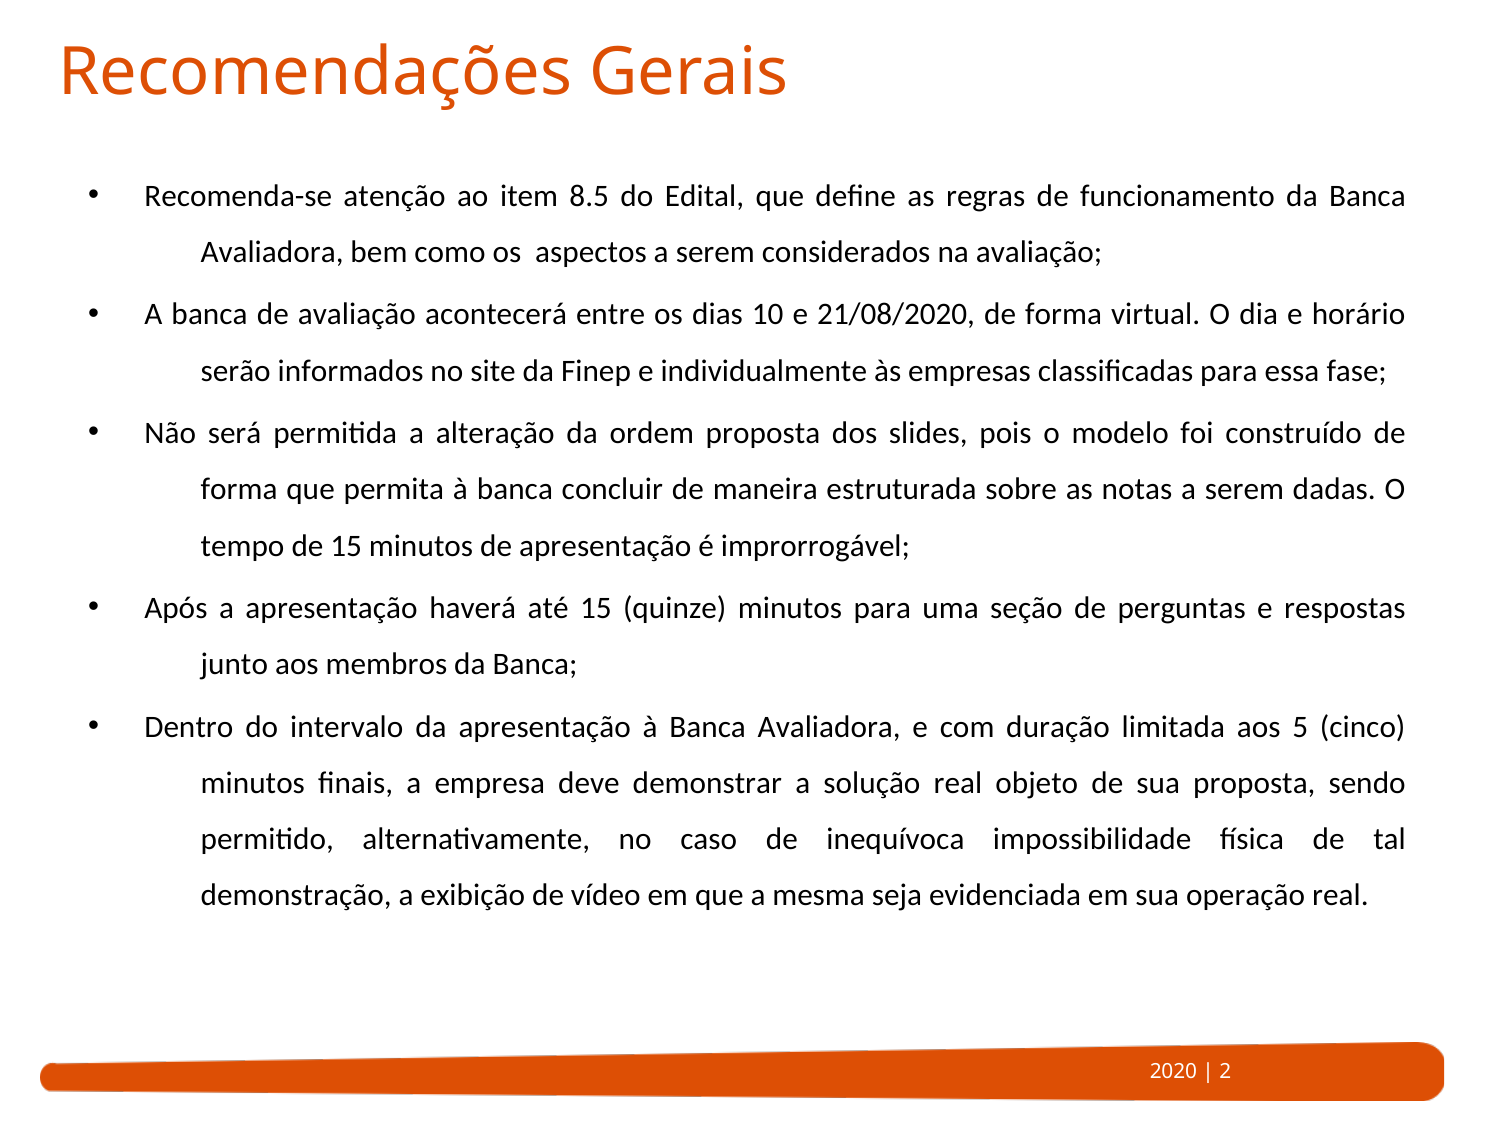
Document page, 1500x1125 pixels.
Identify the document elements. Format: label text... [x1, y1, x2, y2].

text_box Recomenda-se atenção ao item 8.5 do Edital, que define as regras de funcionamento da Banca Avaliadora, bem como os aspectos a serem considerados na avaliação; A banca de avaliação acontecerá entre os dias 10 e 21/08/2020, de forma virtual. O dia e horário serão informados no site da Finep e individualmente às empresas classificadas para essa fase; Não será permitida a alteração da ordem proposta dos slides, pois o modelo foi construído de forma que permita à banca concluir de maneira estruturada sobre as notas a serem dadas. O tempo de 15 minutos de apresentação é improrrogável; Após a apresentação haverá até 15 (quinze) minutos para uma seção de perguntas e respostas junto aos membros da Banca; Dentro do intervalo da apresentação à Banca Avaliadora, e com duração limitada aos 5 (cinco) minutos finais, a empresa deve demonstrar a solução real objeto de sua proposta, sendo permitido, alternativamente, no caso de inequívoca impossibilidade física de tal demonstração, a exibição de vídeo em que a mesma seja evidenciada em sua operação real. [73, 149, 1424, 1024]
text_box Recomendações Gerais [58, 2, 1440, 148]
